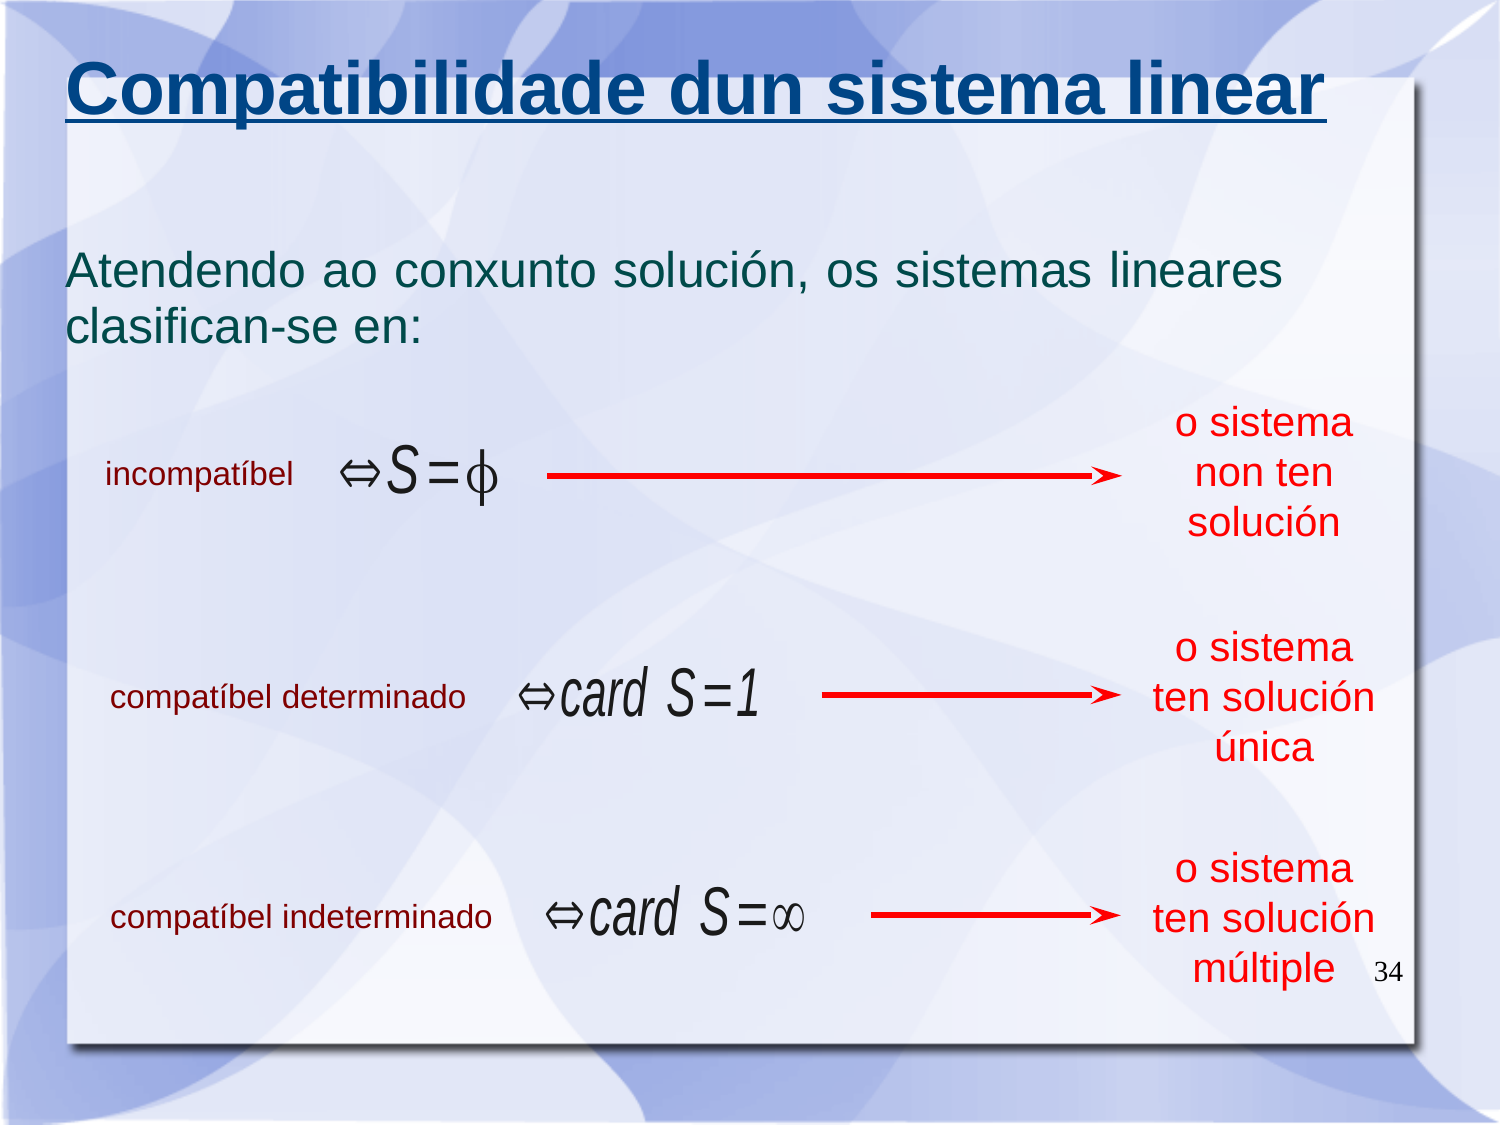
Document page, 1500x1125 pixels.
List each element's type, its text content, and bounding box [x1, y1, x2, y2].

list Atendendo ao conxunto solución, os sistemas lineares clasifican-se en: [59, 236, 1441, 360]
title Compatibilidade dun sistema linear [59, 29, 1441, 148]
picture [0, 0, 1500, 1125]
text_box incompatíbel [90, 444, 310, 501]
text_box o sistema ten solución múltiple [1132, 832, 1396, 999]
text_box compatíbel determinado [95, 667, 482, 723]
chart [505, 651, 776, 729]
text_box o sistema non ten solución [1132, 387, 1396, 553]
text_box o sistema ten solución única [1132, 612, 1396, 778]
chart [531, 870, 823, 949]
chart [324, 429, 514, 507]
text_box compatíbel indeterminado [95, 887, 509, 944]
